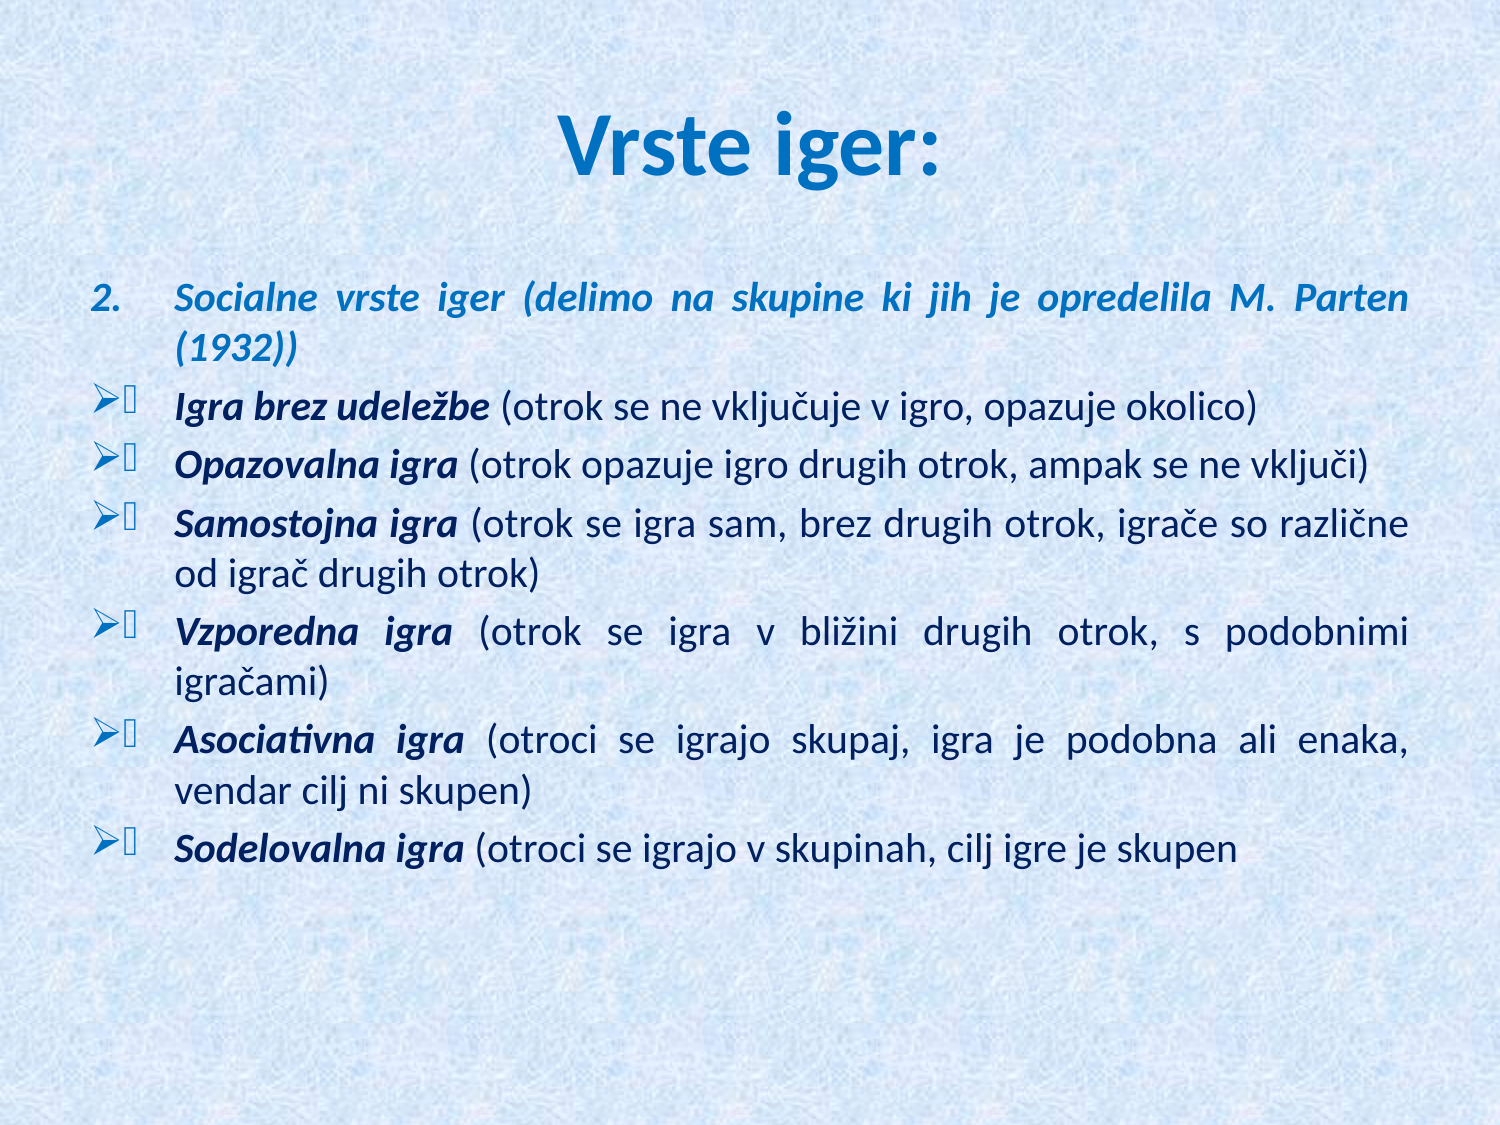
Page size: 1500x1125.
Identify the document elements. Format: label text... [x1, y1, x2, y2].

title Vrste iger: [75, 45, 1425, 233]
picture [0, 0, 1500, 1125]
list Socialne vrste iger (delimo na skupine ki jih je opredelila M. Parten (1932)) Igra brez udeležbe (otrok se ne vključuje v igro, opazuje okolico) Opazovalna igra (otrok opazuje igro drugih otrok, ampak se ne vključi) Samostojna igra (otrok se igra sam, brez drugih otrok, igrače so različne od igrač drugih otrok) Vzporedna igra (otrok se igra v bližini drugih otrok, s podobnimi igračami) Asociativna igra (otroci se igrajo skupaj, igra je podobna ali enaka, vendar cilj ni skupen) Sodelovalna igra (otroci se igrajo v skupinah, cilj igre je skupen [75, 262, 1425, 1005]
